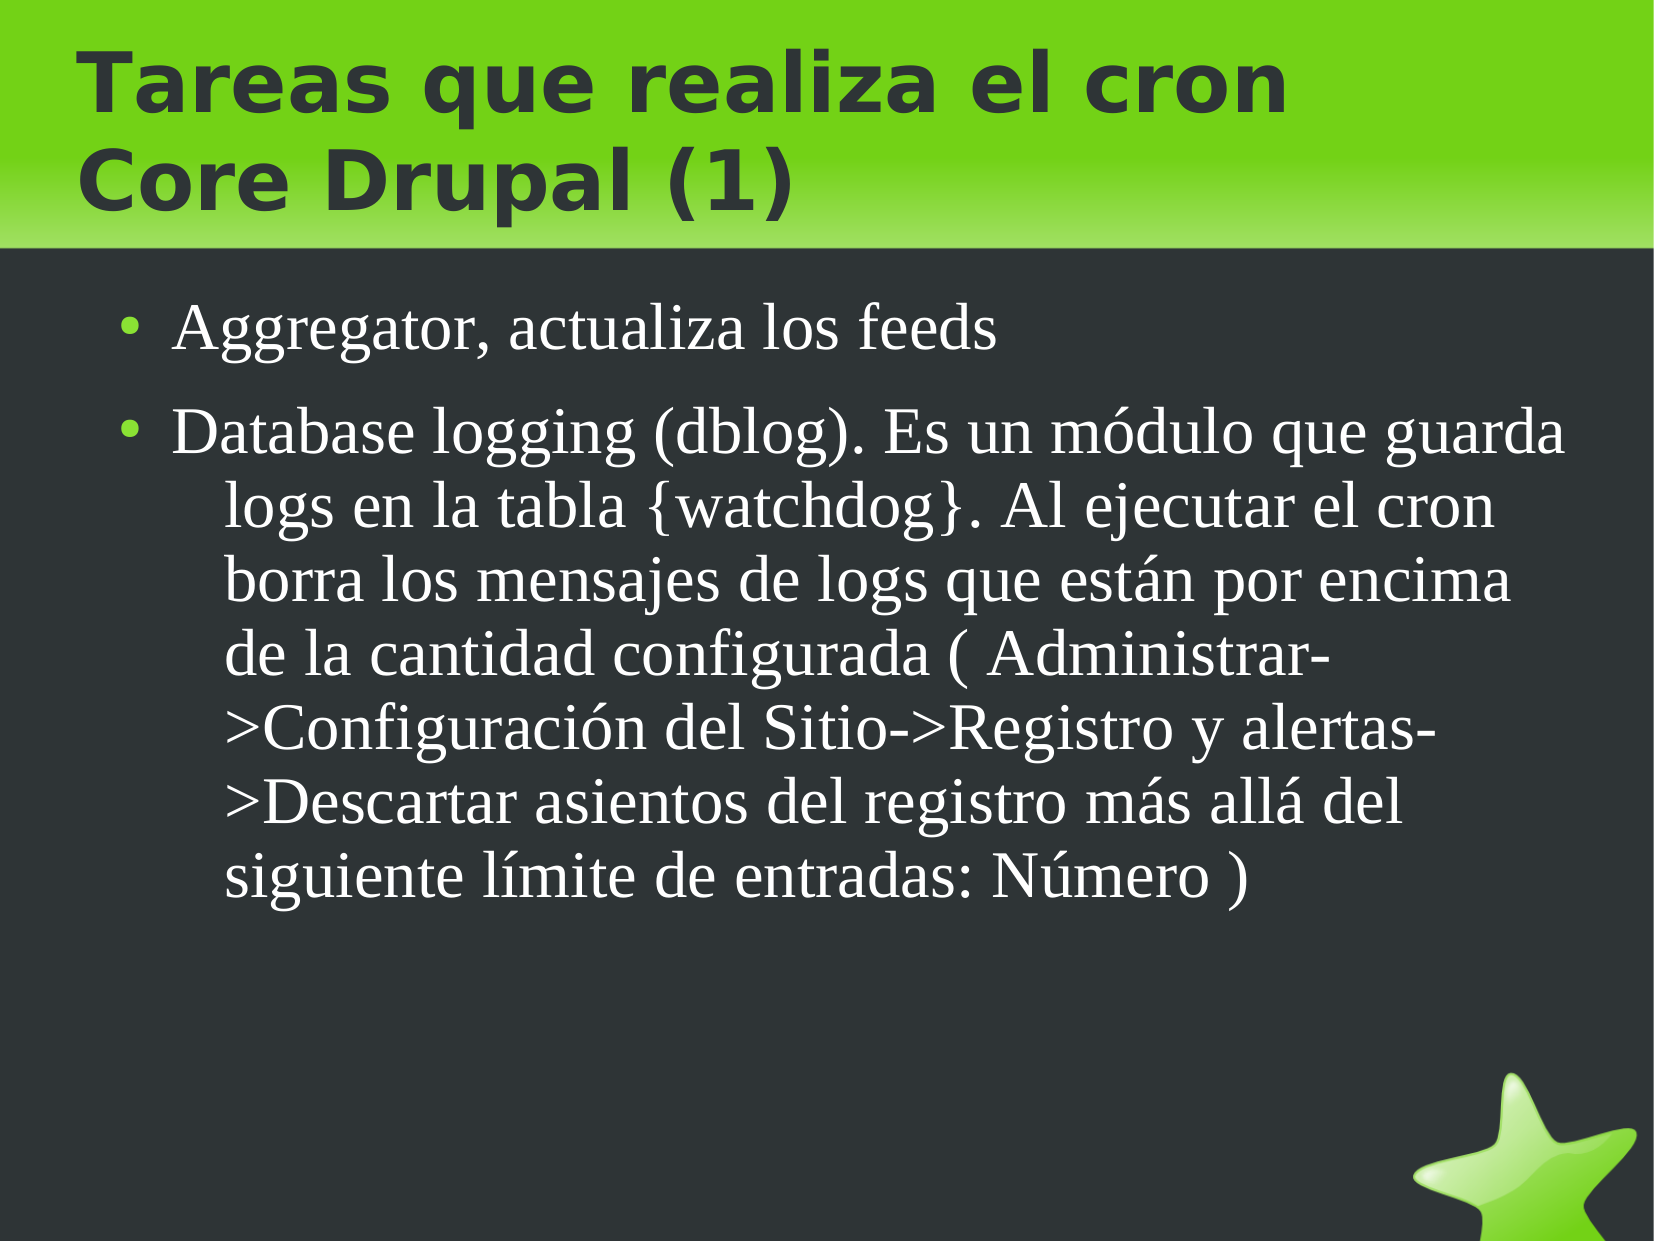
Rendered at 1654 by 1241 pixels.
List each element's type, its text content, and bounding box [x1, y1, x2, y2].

title Tareas que realiza el cron Core Drupal (1) [76, 35, 1565, 230]
list Aggregator, actualiza los feeds Database logging (dblog). Es un módulo que guarda logs en la tabla {watchdog}. Al ejecutar el cron borra los mensajes de logs que están por encima de la cantidad configurada ( Administrar->Configuración del Sitio->Registro y alertas->Descartar asientos del registro más allá del siguiente límite de entradas: Número ) [82, 290, 1571, 1094]
picture [0, 0, 1654, 1241]
